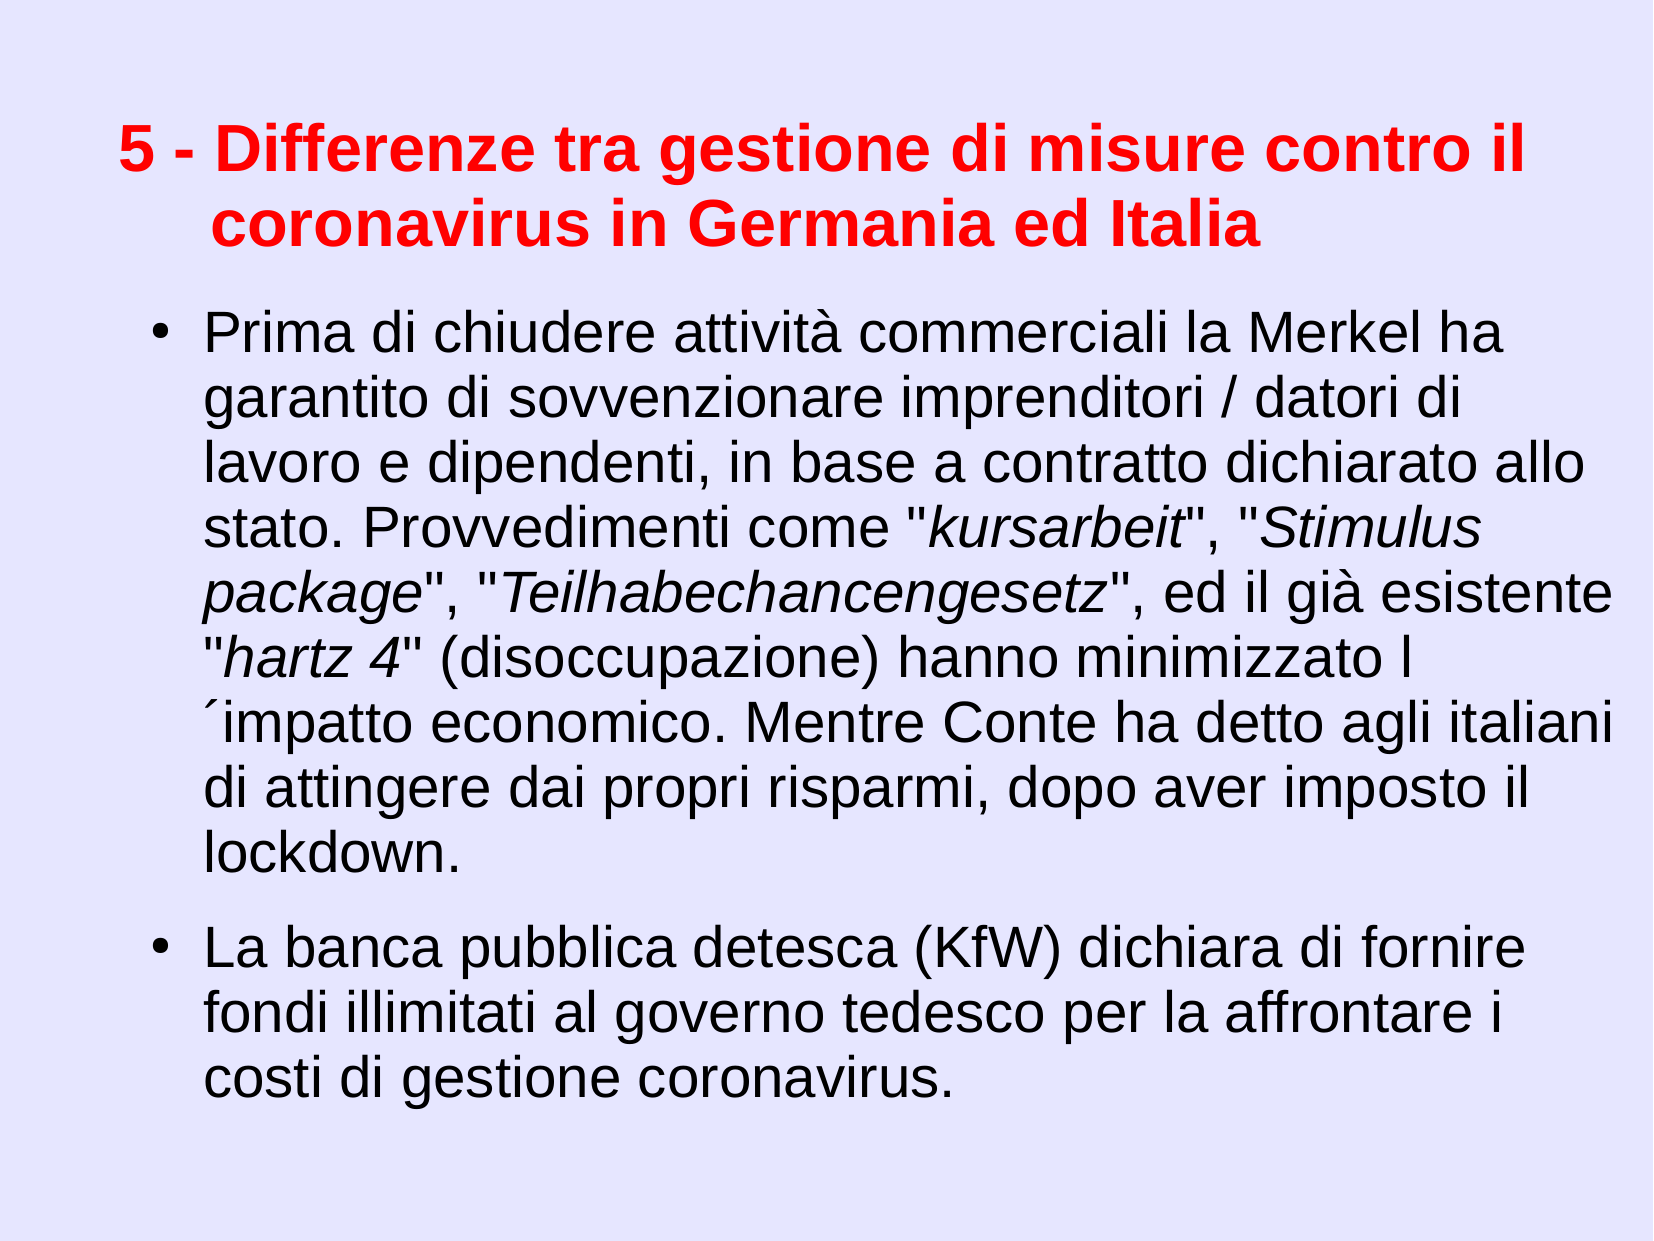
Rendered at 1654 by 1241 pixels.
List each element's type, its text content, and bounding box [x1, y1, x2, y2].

list Prima di chiudere attività commerciali la Merkel ha garantito di sovvenzionare imprenditori / datori di lavoro e dipendenti, in base a contratto dichiarato allo stato. Provvedimenti come "kursarbeit", "Stimulus package", "Teilhabechancengesetz", ed il già esistente "hartz 4" (disoccupazione) hanno minimizzato l´impatto economico. Mentre Conte ha detto agli italiani di attingere dai propri risparmi, dopo aver imposto il lockdown. La banca pubblica detesca (KfW) dichiara di fornire fondi illimitati al governo tedesco per la affrontare i costi di gestione coronavirus. [132, 300, 1621, 1119]
title 5 - Differenze tra gestione di misure contro il coronavirus in Germania ed Italia [82, 44, 1571, 262]
